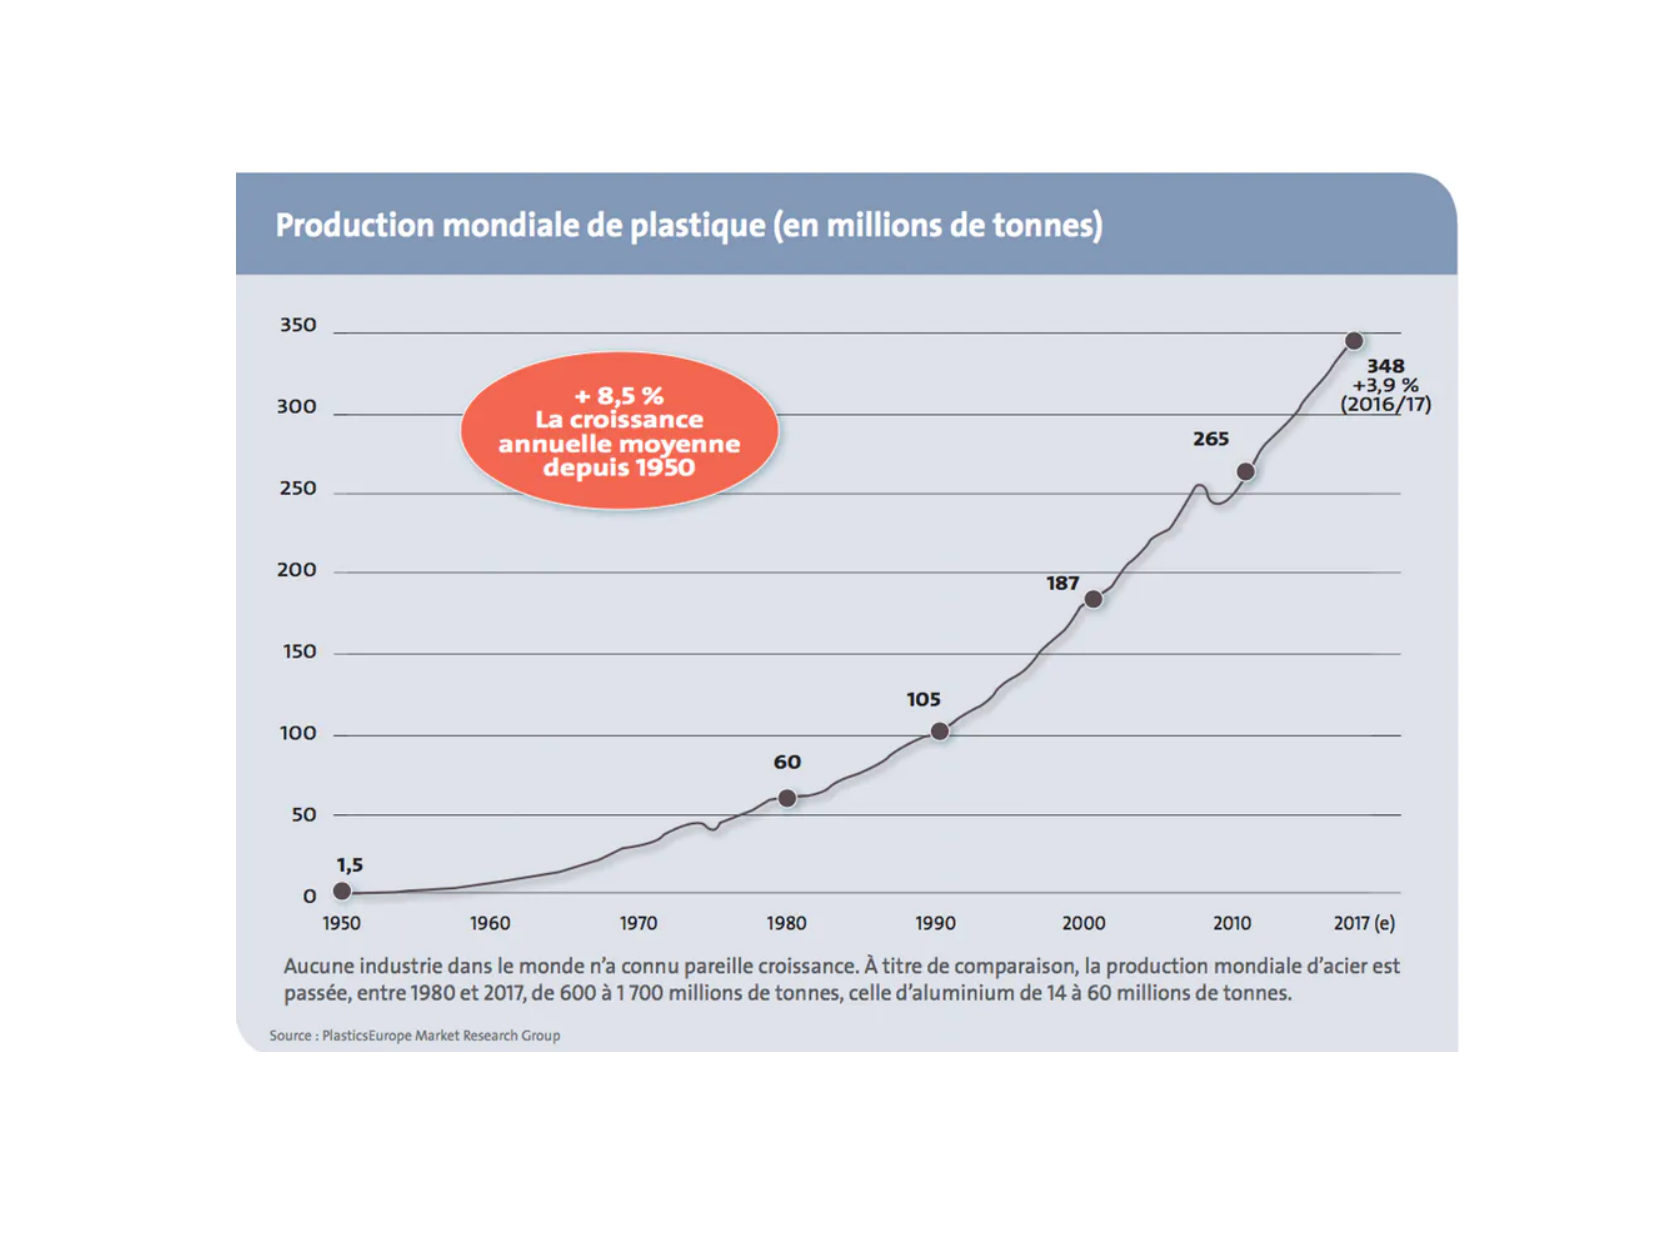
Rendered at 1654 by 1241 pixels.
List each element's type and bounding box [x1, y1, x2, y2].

picture [236, 171, 1459, 1052]
